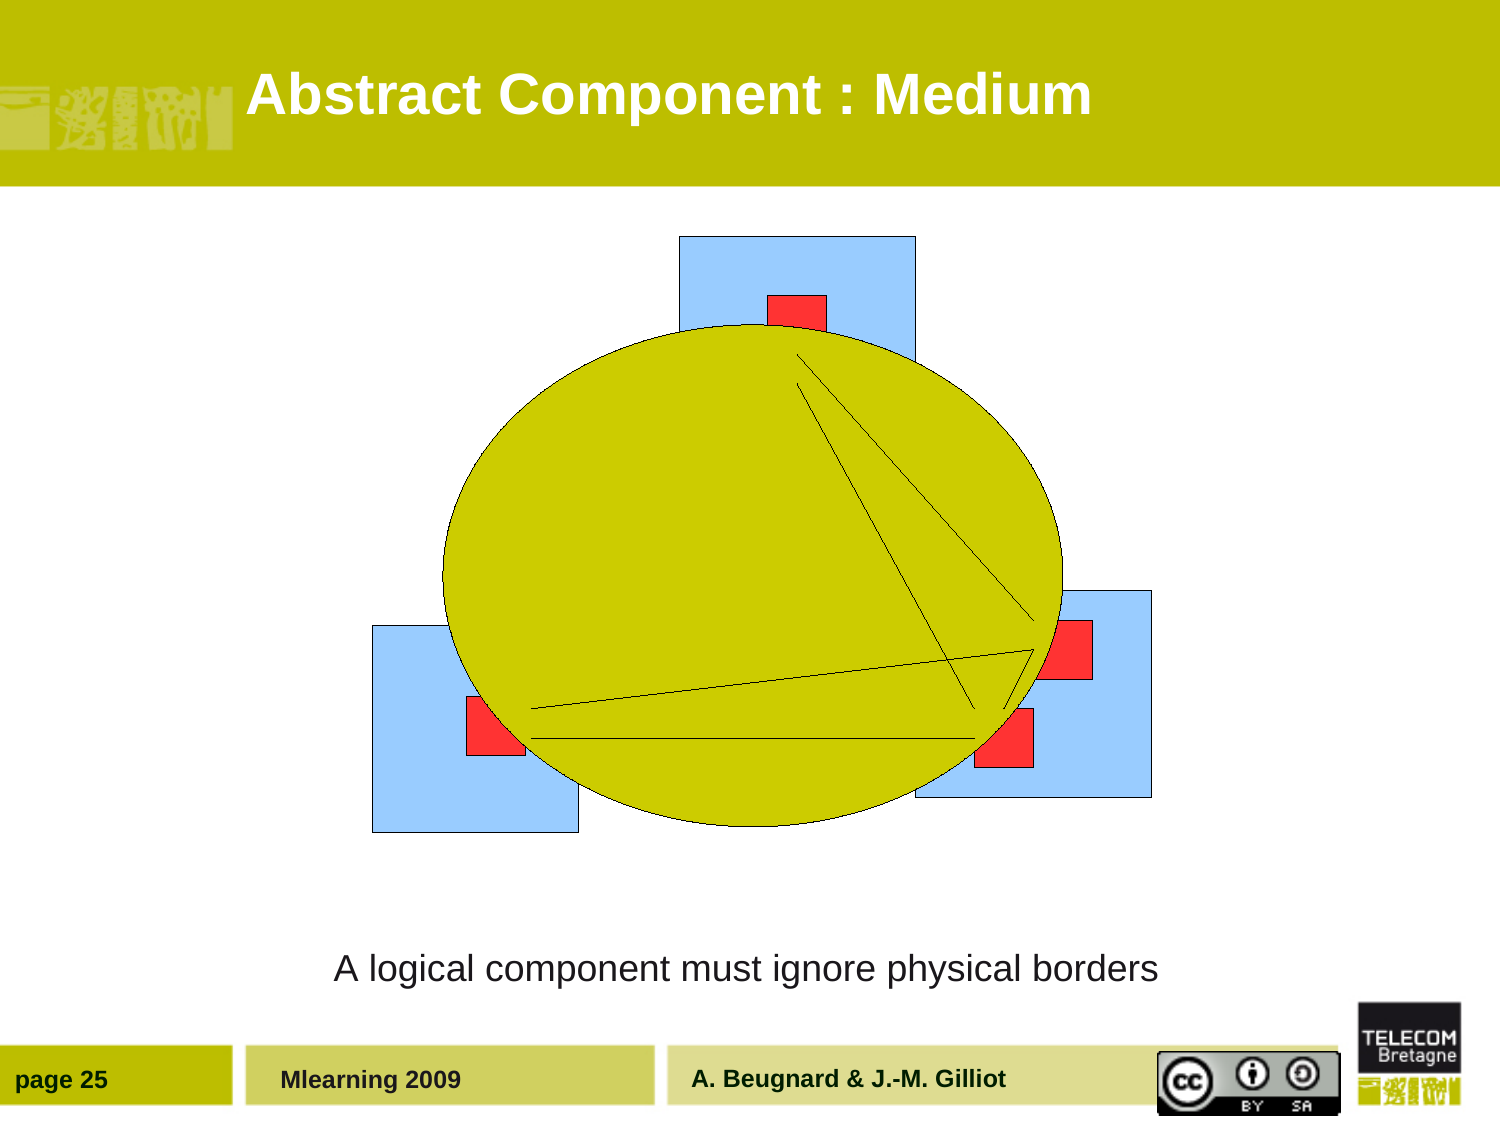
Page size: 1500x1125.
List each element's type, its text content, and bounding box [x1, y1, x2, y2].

picture [0, 0, 1500, 1125]
text_box A logical component must ignore physical borders [318, 939, 1174, 997]
title Abstract Component : Medium [245, 23, 1459, 166]
text_box [372, 236, 1152, 833]
